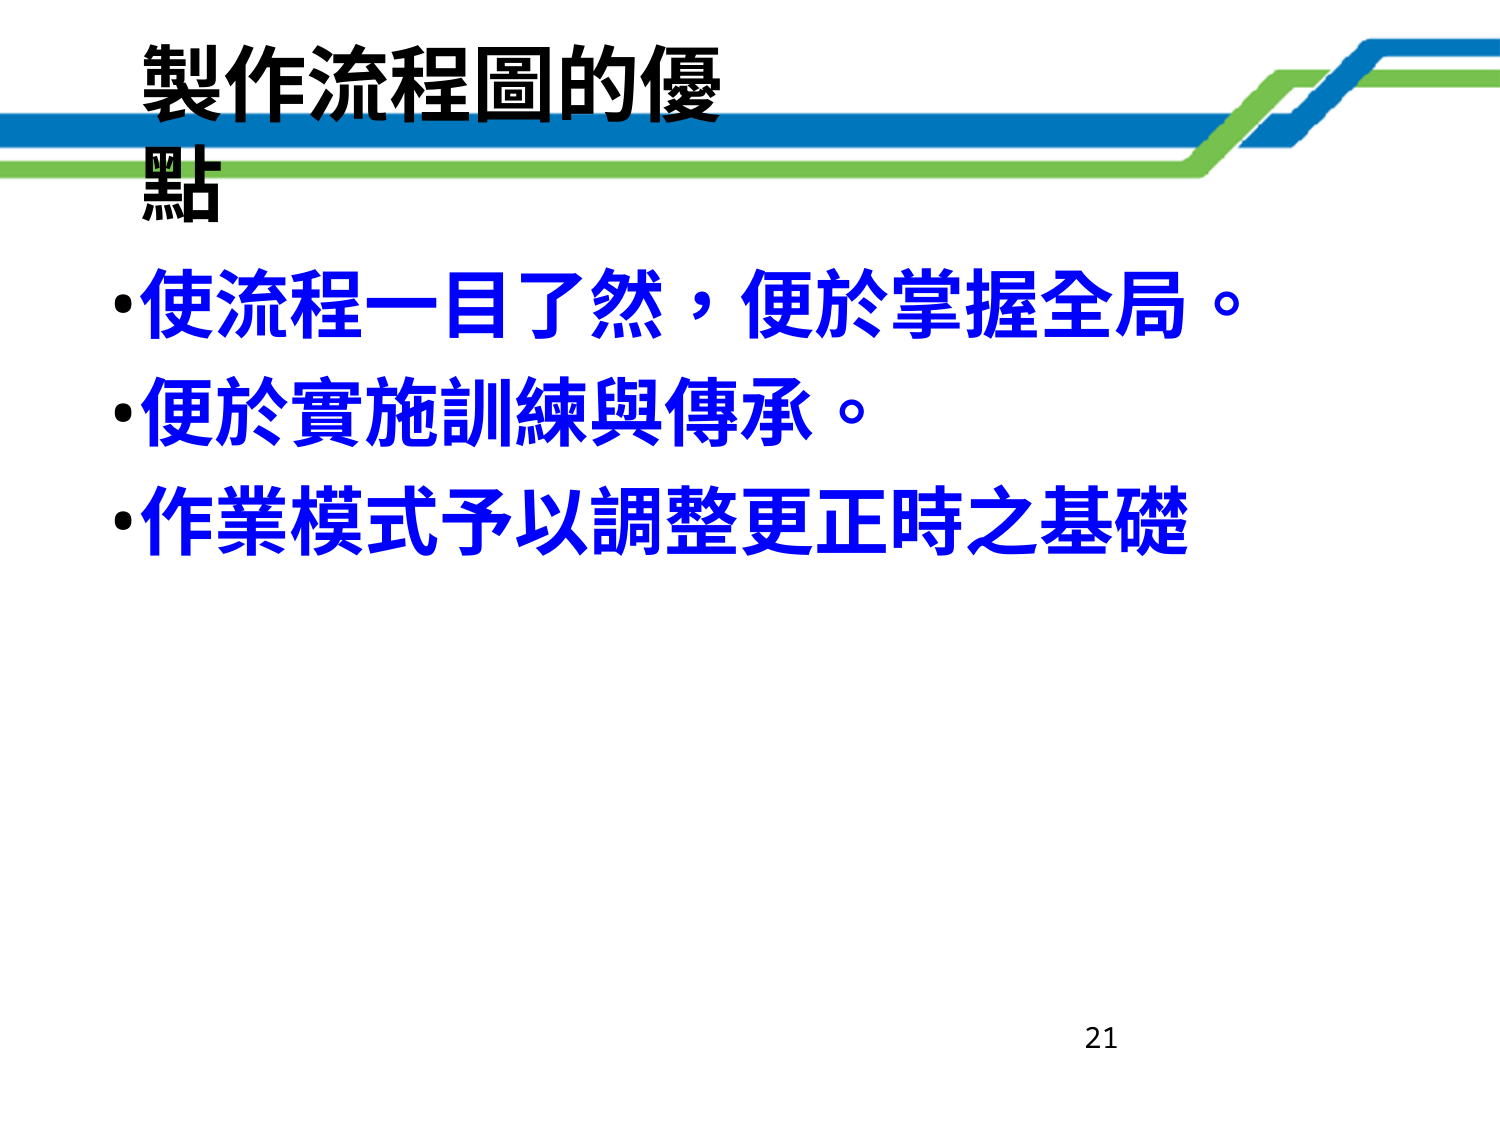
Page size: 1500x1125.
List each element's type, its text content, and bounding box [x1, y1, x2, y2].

text_box 使流程一目了然，便於掌握全局。 便於實施訓練與傳承。 作業模式予以調整更正時之基礎 [94, 196, 1263, 567]
text_box [1069, 1011, 1382, 1087]
title 製作流程圖的優點 [112, 7, 786, 95]
